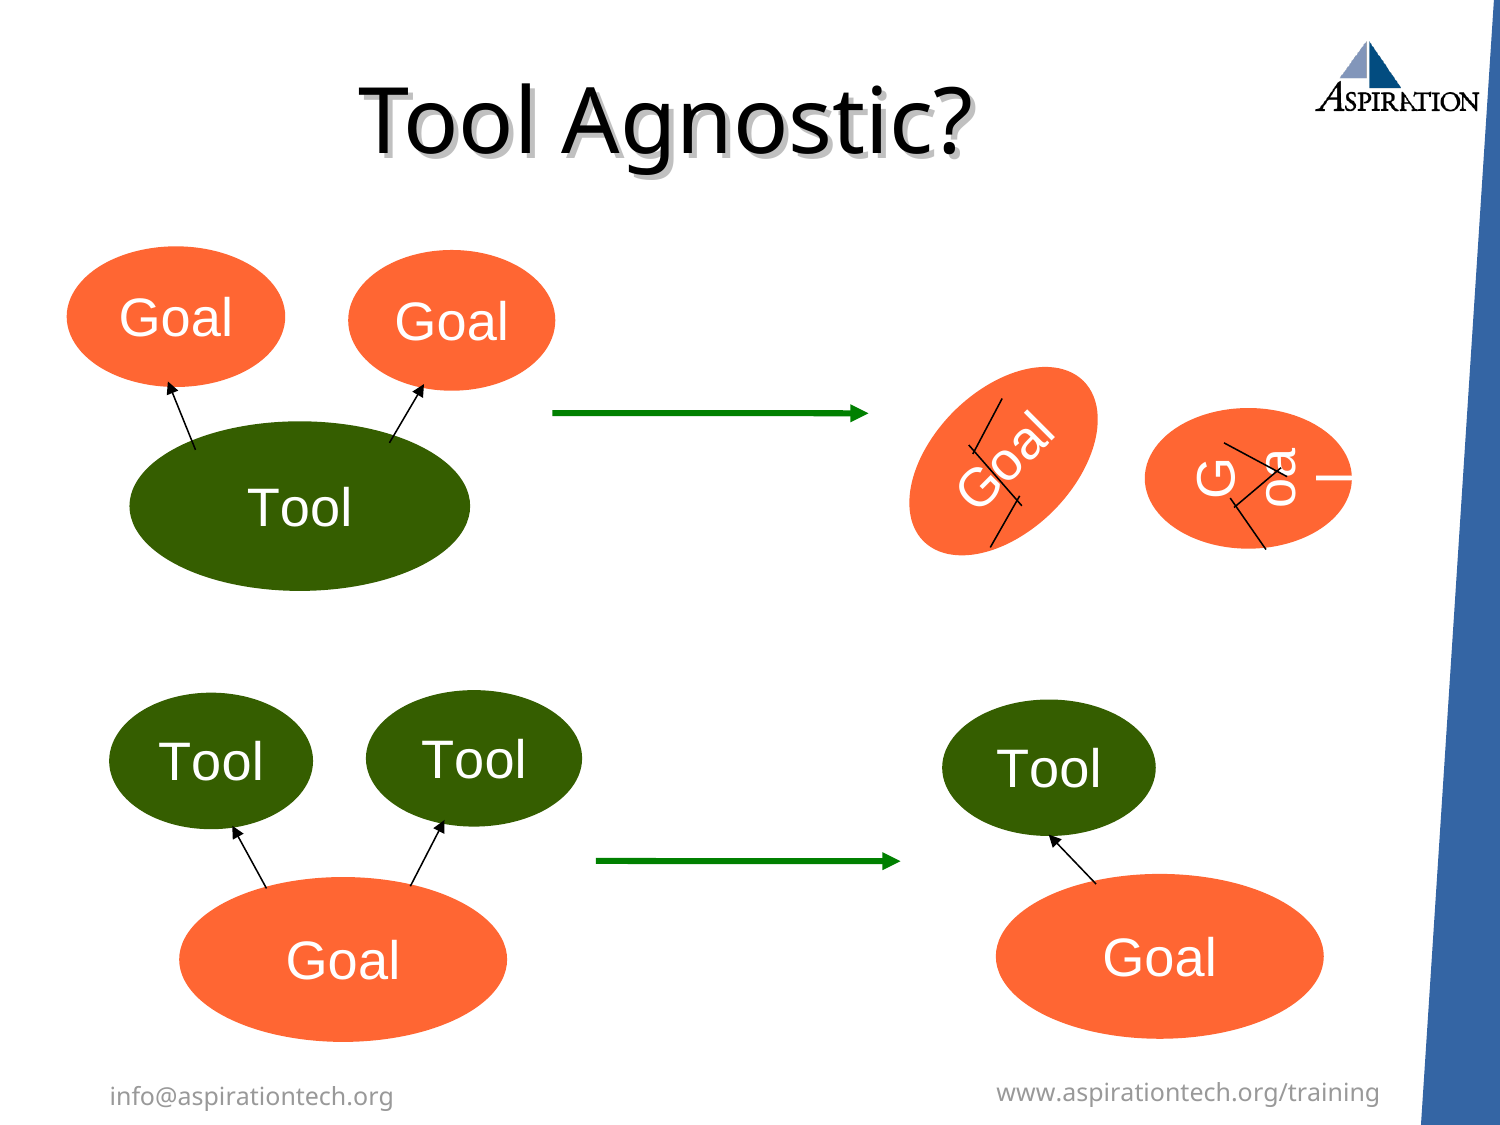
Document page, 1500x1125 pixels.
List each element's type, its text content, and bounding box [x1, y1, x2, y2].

text_box Tool [942, 699, 1156, 836]
text_box Goal [995, 873, 1324, 1039]
text_box Tool [109, 692, 314, 830]
text_box Tool [365, 690, 583, 827]
text_box Goal [1281, 457, 1292, 471]
title Tool Agnostic? [49, 19, 1284, 206]
text_box Goal [909, 366, 1098, 556]
picture [1315, 41, 1480, 120]
text_box Goal [1144, 408, 1352, 549]
text_box Goal [179, 877, 508, 1042]
text_box Goal [348, 249, 556, 391]
text_box Goal [1269, 457, 1278, 469]
text_box Goal [66, 246, 286, 387]
text_box Tool [129, 421, 471, 591]
